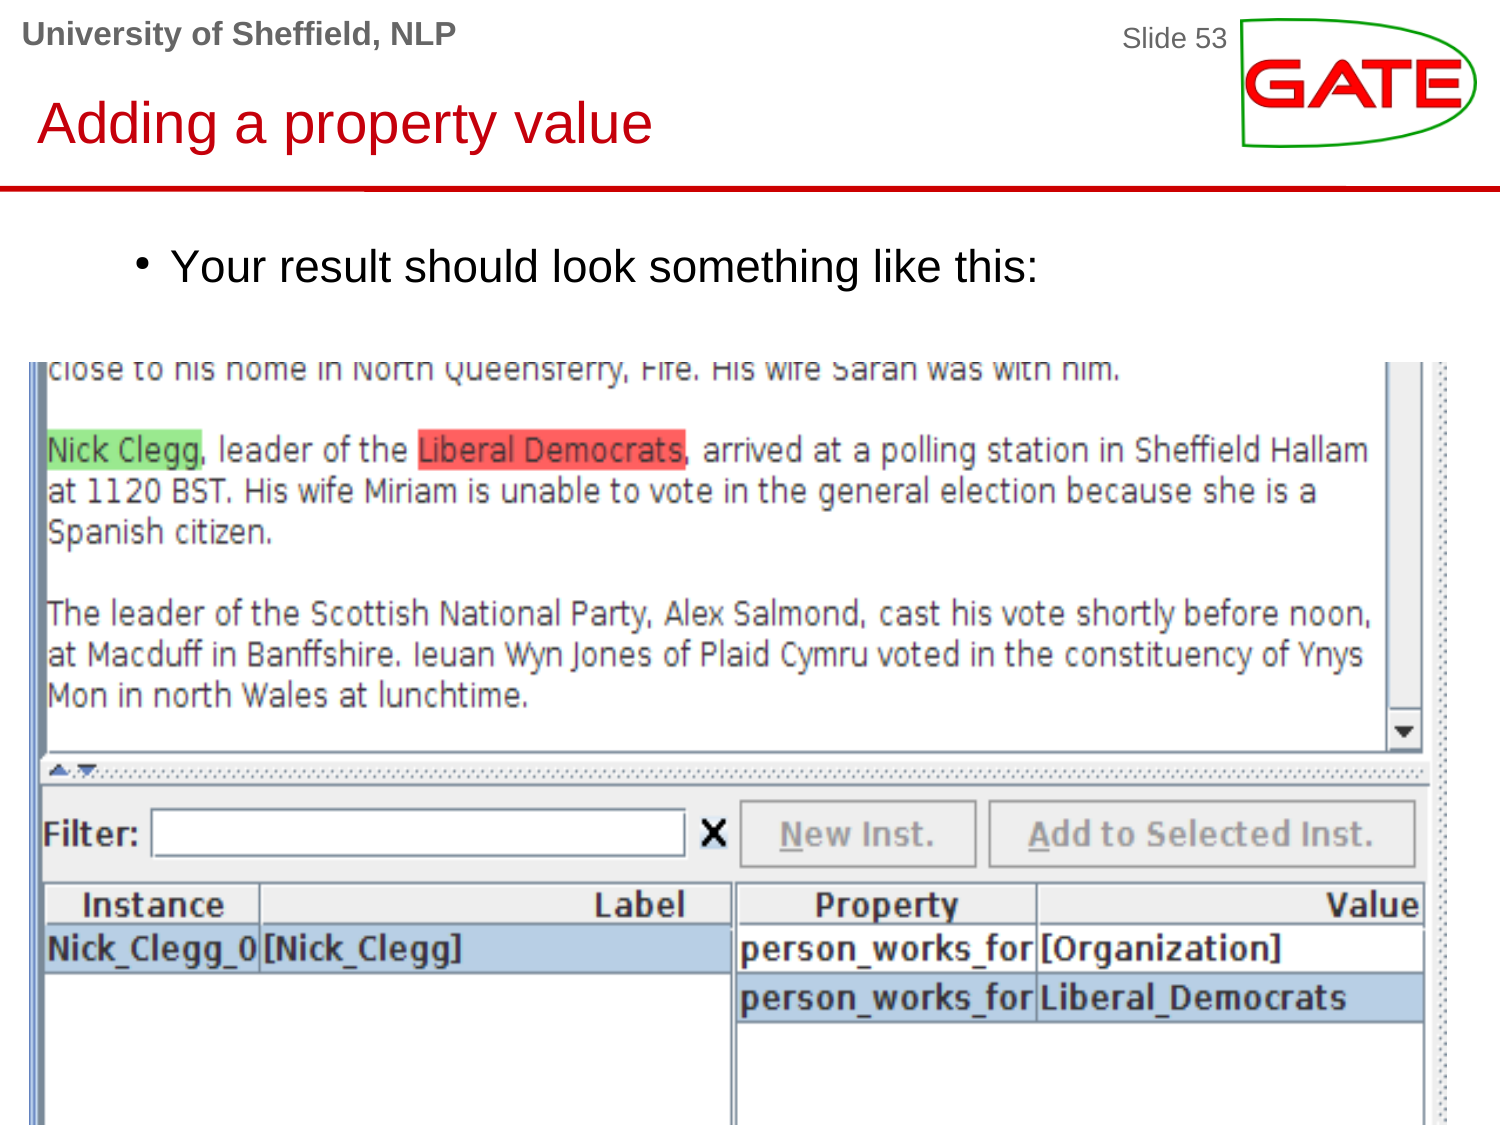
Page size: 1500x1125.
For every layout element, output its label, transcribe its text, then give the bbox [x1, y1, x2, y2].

picture [1240, 18, 1477, 148]
title Adding a property value [37, 34, 1276, 213]
picture [29, 362, 1447, 1125]
list Your result should look something like this: [78, 236, 1418, 362]
